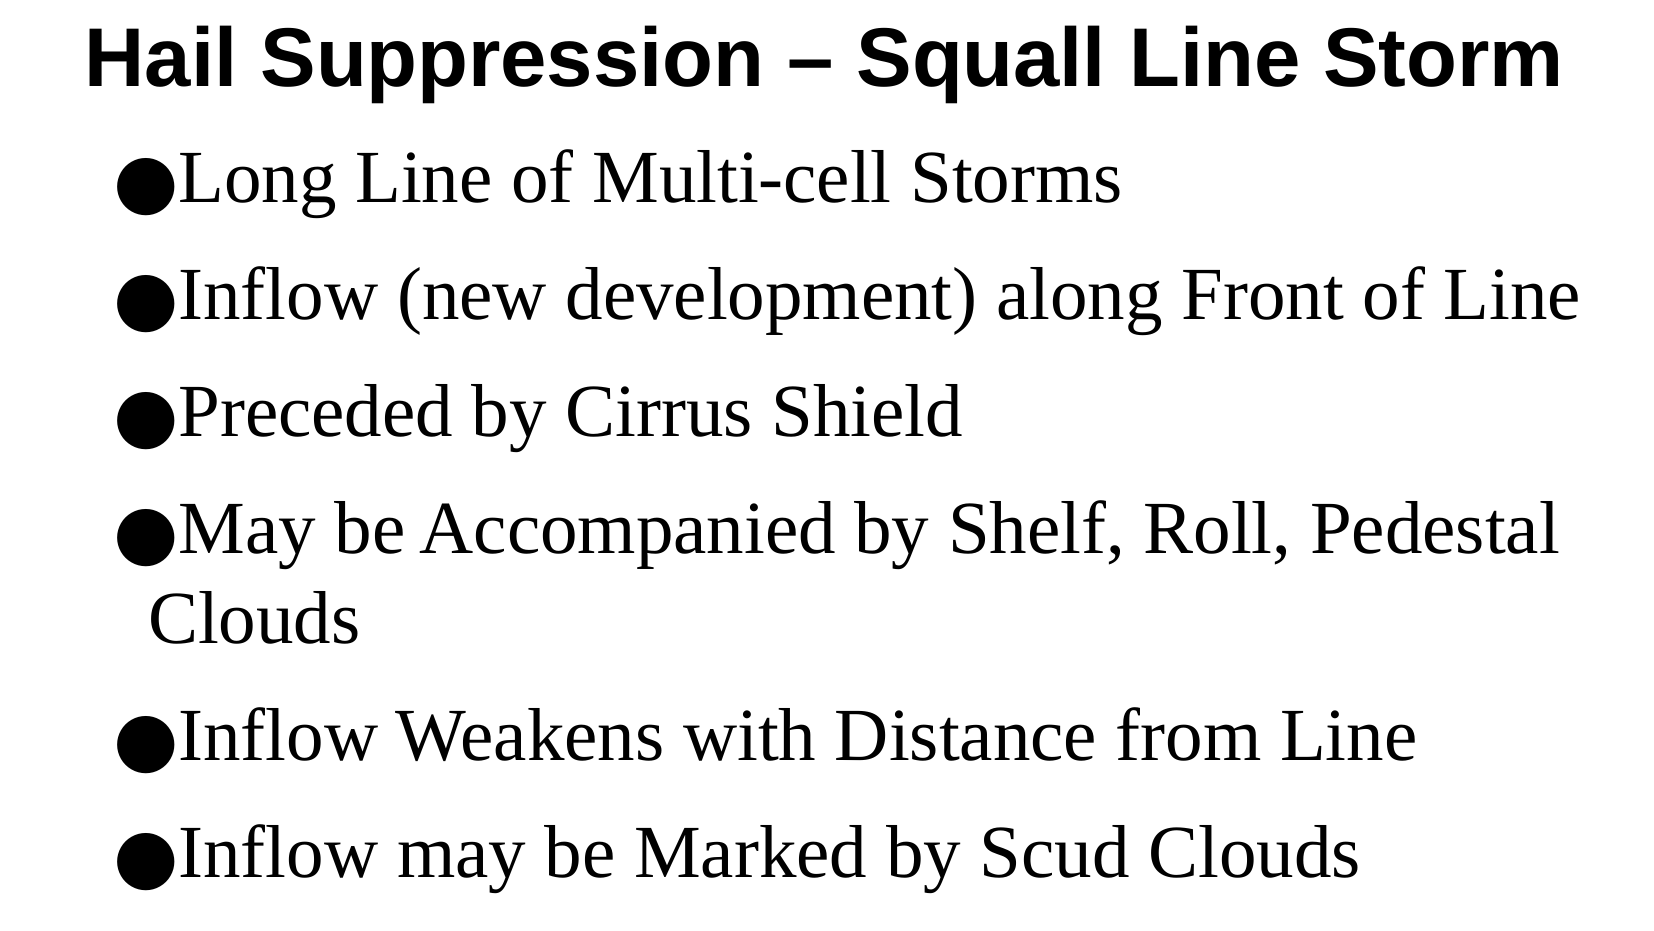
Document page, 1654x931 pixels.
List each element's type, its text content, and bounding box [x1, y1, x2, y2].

text_box Hail Suppression – Squall Line Storm [0, 0, 1654, 107]
text_box Long Line of Multi-cell Storms Inflow (new development) along Front of Line Preceded by Cirrus Shield May be Accompanied by Shelf, Roll, Pedestal Clouds Inflow Weakens with Distance from Line Inflow may be Marked by Scud Clouds [41, 120, 1654, 901]
